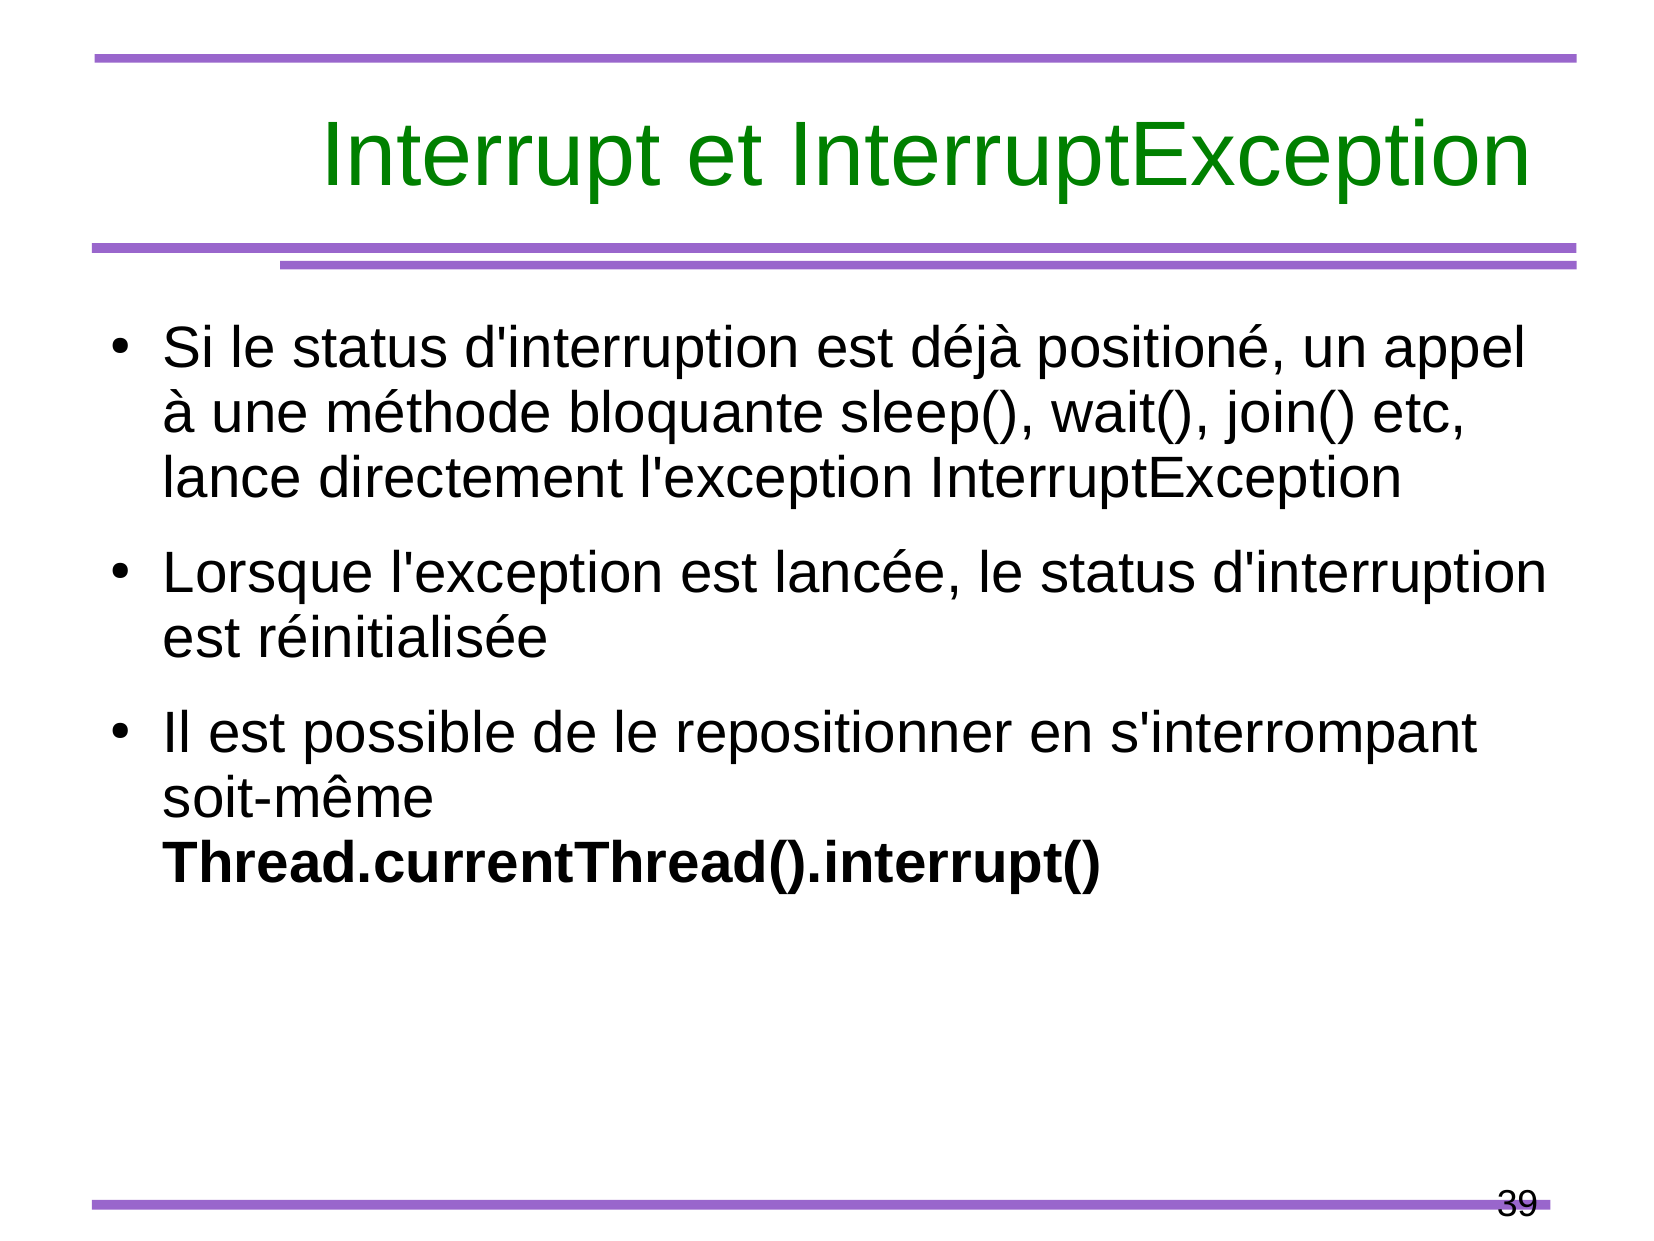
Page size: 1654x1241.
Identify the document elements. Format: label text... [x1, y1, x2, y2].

title Interrupt et InterruptException [121, 49, 1534, 257]
list Si le status d'interruption est déjà positioné, un appel à une méthode bloquante sleep(), wait(), join() etc, lance directement l'exception InterruptException Lorsque l'exception est lancée, le status d'interruption est réinitialisée Il est possible de le repositionner en s'interrompant soit-même Thread.currentThread().interrupt() [92, 315, 1563, 1163]
